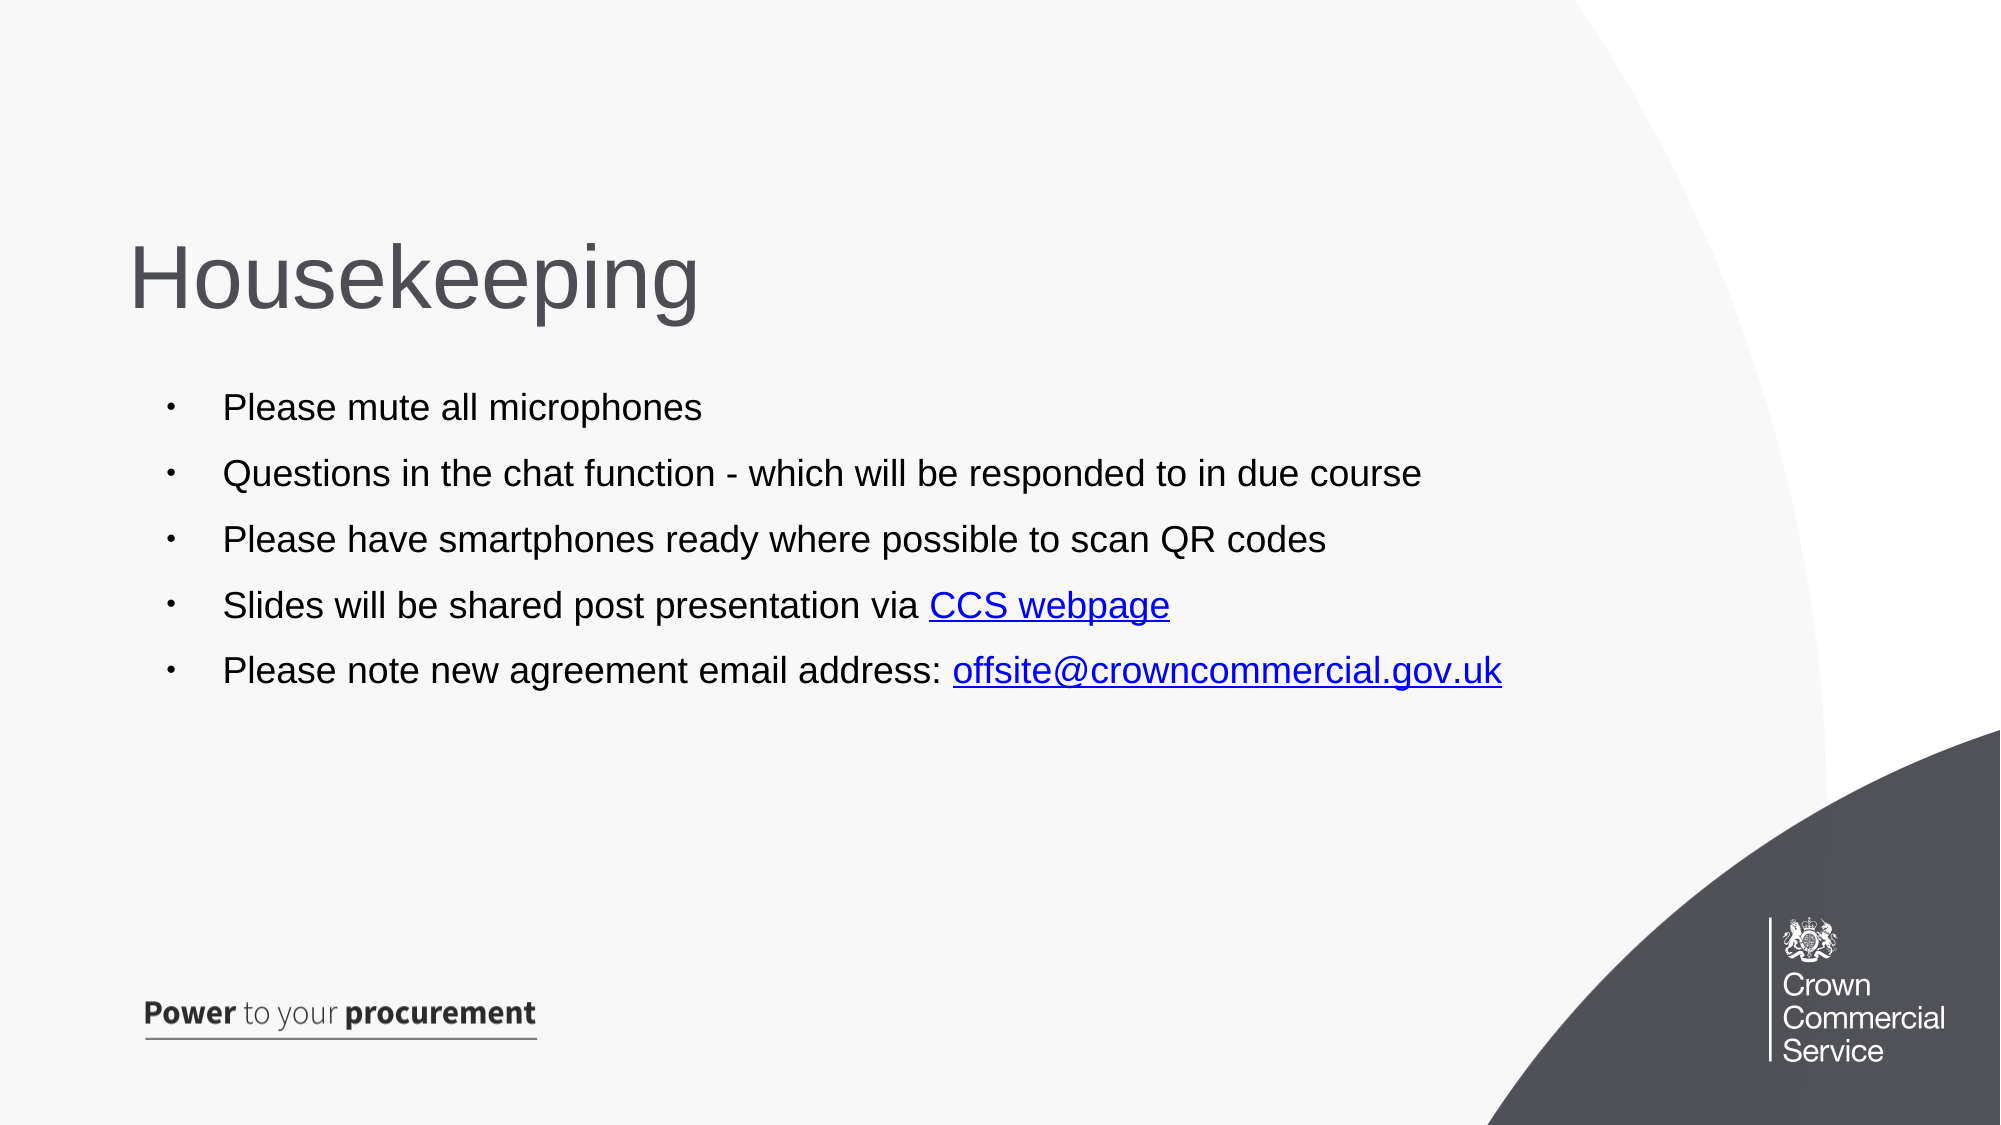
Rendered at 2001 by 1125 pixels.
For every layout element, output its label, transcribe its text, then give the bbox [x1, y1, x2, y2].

title Housekeeping [128, 219, 1922, 358]
subtitle Please mute all microphones Questions in the chat function - which will be responded to in due course Please have smartphones ready where possible to scan QR codes Slides will be shared post presentation via CCS webpage Please note new agreement email address: offsite@crowncommercial.gov.uk [128, 383, 1616, 1063]
